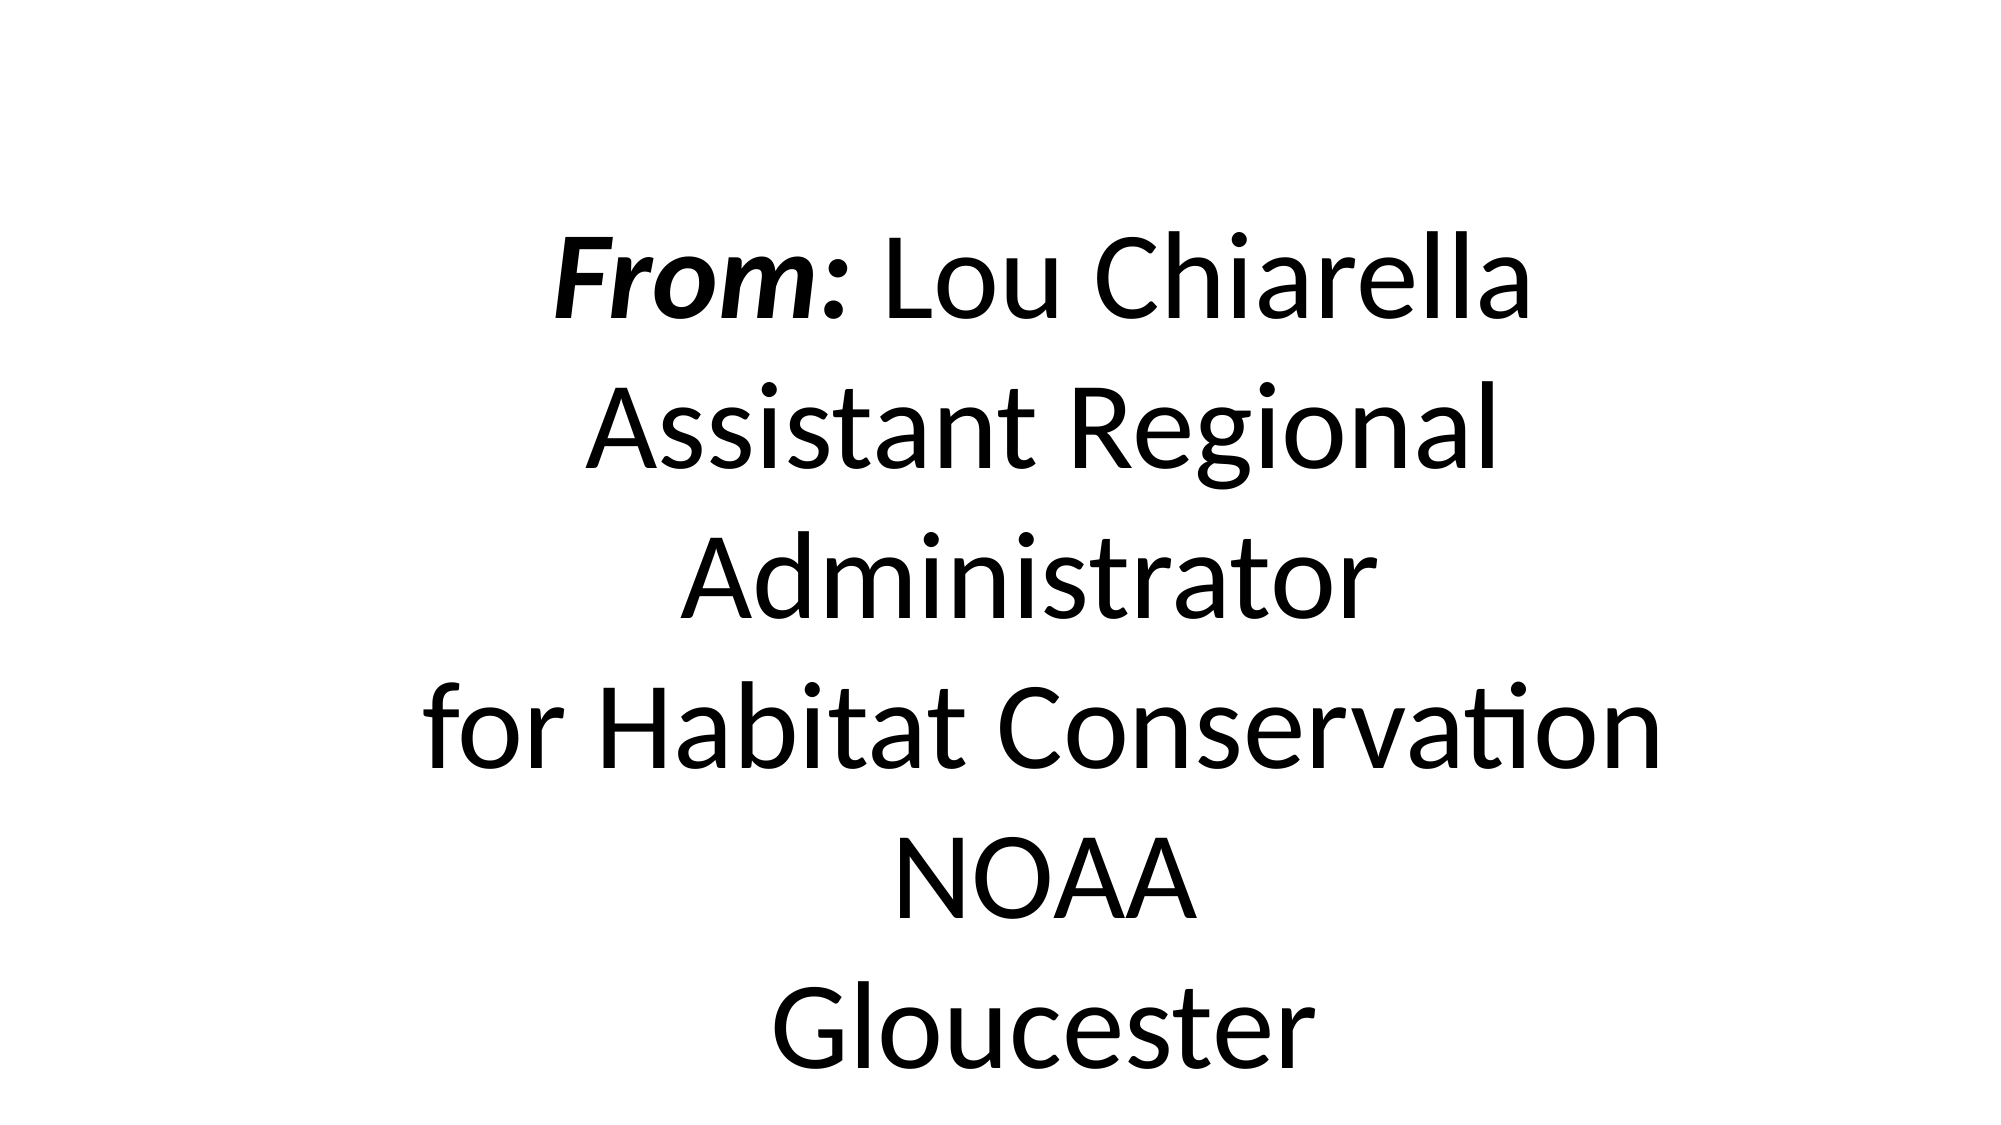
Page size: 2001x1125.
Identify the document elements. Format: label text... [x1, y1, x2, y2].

text_box From: Lou Chiarella Assistant Regional Administrator for Habitat Conservation NOAA Gloucester [203, 185, 1886, 1101]
